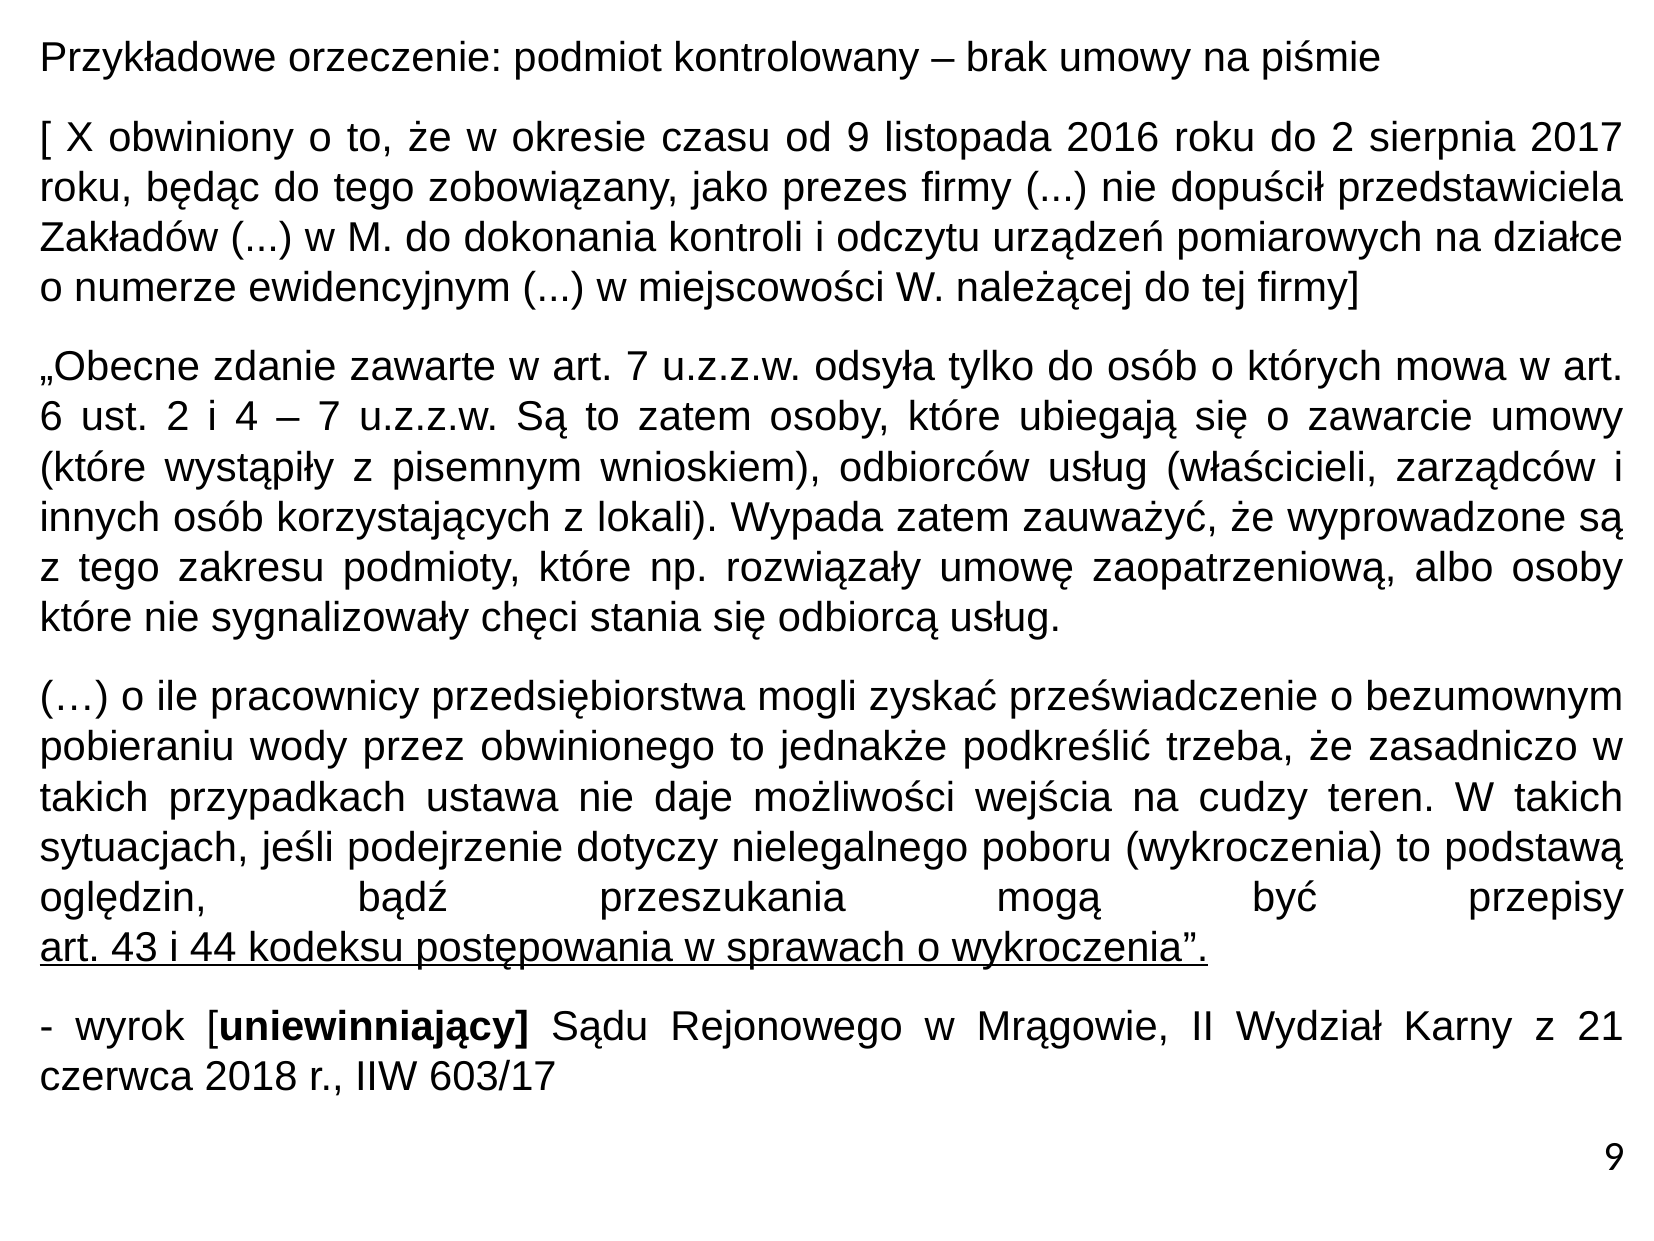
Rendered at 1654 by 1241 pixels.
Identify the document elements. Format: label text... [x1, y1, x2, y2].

list Przykładowe orzeczenie: podmiot kontrolowany – brak umowy na piśmie [ X obwiniony o to, że w okresie czasu od 9 listopada 2016 roku do 2 sierpnia 2017 roku, będąc do tego zobowiązany, jako prezes firmy (...) nie dopuścił przedstawiciela Zakładów (...) w M. do dokonania kontroli i odczytu urządzeń pomiarowych na działce o numerze ewidencyjnym (...) w miejscowości W. należącej do tej firmy] „Obecne zdanie zawarte w art. 7 u.z.z.w. odsyła tylko do osób o których mowa w art. 6 ust. 2 i 4 – 7 u.z.z.w. Są to zatem osoby, które ubiegają się o zawarcie umowy (które wystąpiły z pisemnym wnioskiem), odbiorców usług (właścicieli, zarządców i innych osób korzystających z lokali). Wypada zatem zauważyć, że wyprowadzone są z tego zakresu podmioty, które np. rozwiązały umowę zaopatrzeniową, albo osoby które nie sygnalizowały chęci stania się odbiorcą usług. (…) o ile pracownicy przedsiębiorstwa mogli zyskać przeświadczenie o bezumownym pobieraniu wody przez obwinionego to jednakże podkreślić trzeba, że zasadniczo w takich przypadkach ustawa nie daje możliwości wejścia na cudzy teren. W takich sytuacjach, jeśli podejrzenie dotyczy nielegalnego poboru (wykroczenia) to podstawą oględzin, bądź przeszukania mogą być przepisy art. 43 i 44 kodeksu postępowania w sprawach o wykroczenia”. - wyrok [uniewinniający] Sądu Rejonowego w Mrągowie, II Wydział Karny z 21 czerwca 2018 r., IIW 603/17 9 [39, 29, 1625, 1236]
